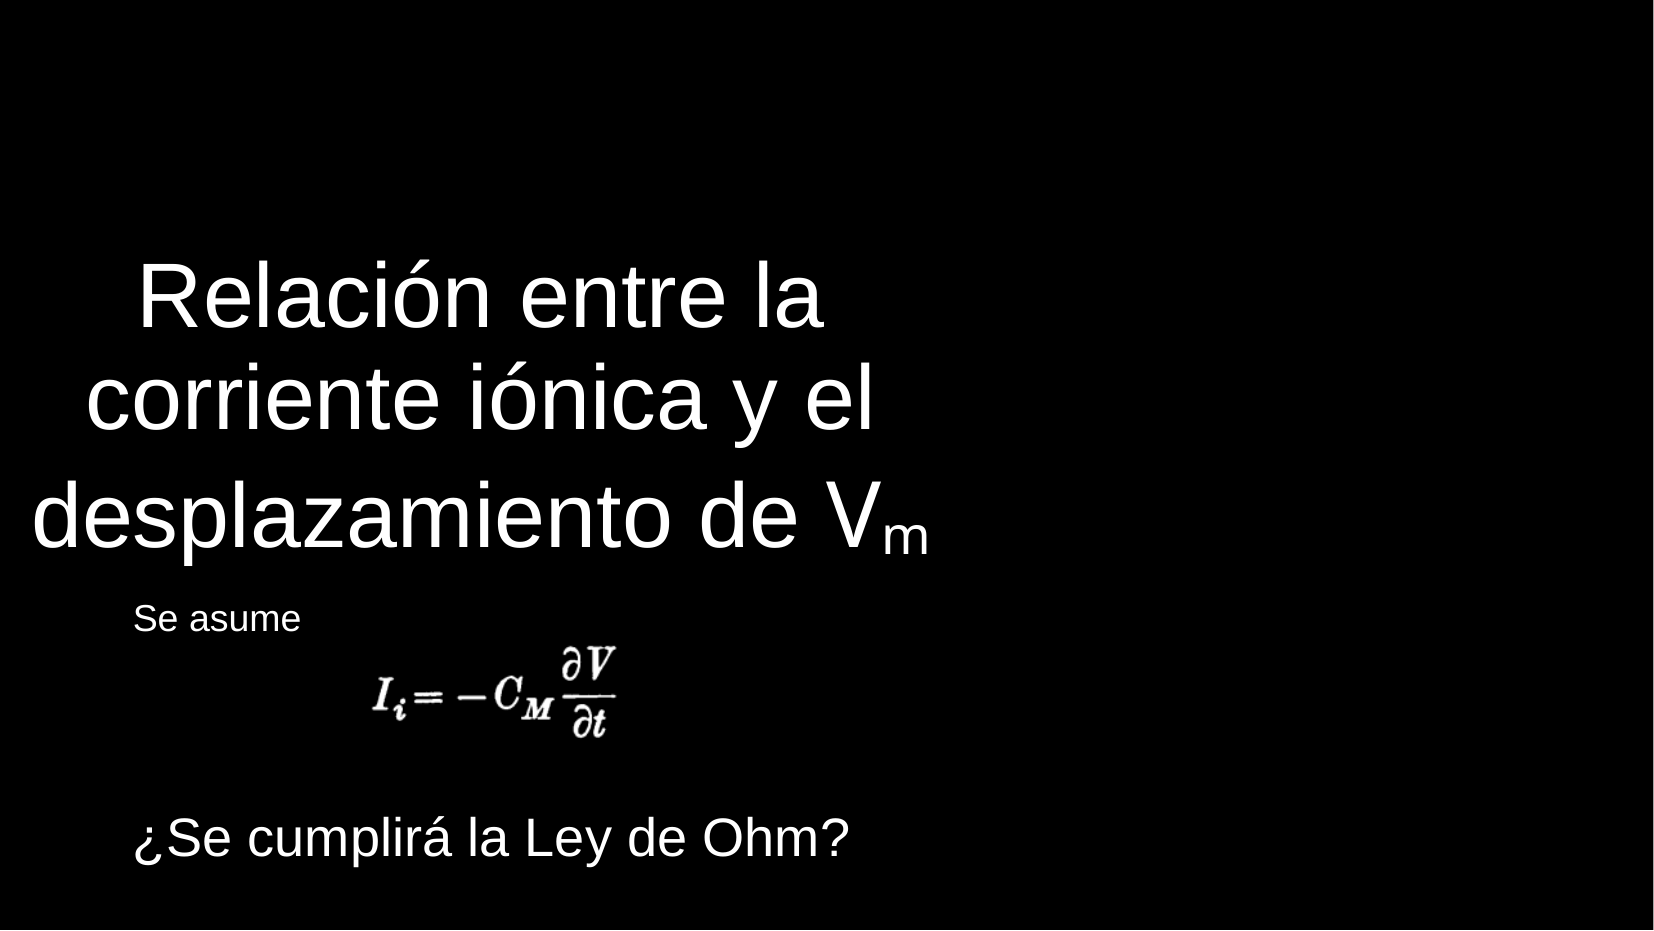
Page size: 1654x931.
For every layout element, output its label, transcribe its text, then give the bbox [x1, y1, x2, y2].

picture [354, 637, 623, 756]
text_box Se asume ¿Se cumplirá la Ley de Ohm? [118, 590, 886, 876]
title Relación entre la corriente iónica y el desplazamiento de Vm [17, 236, 945, 582]
